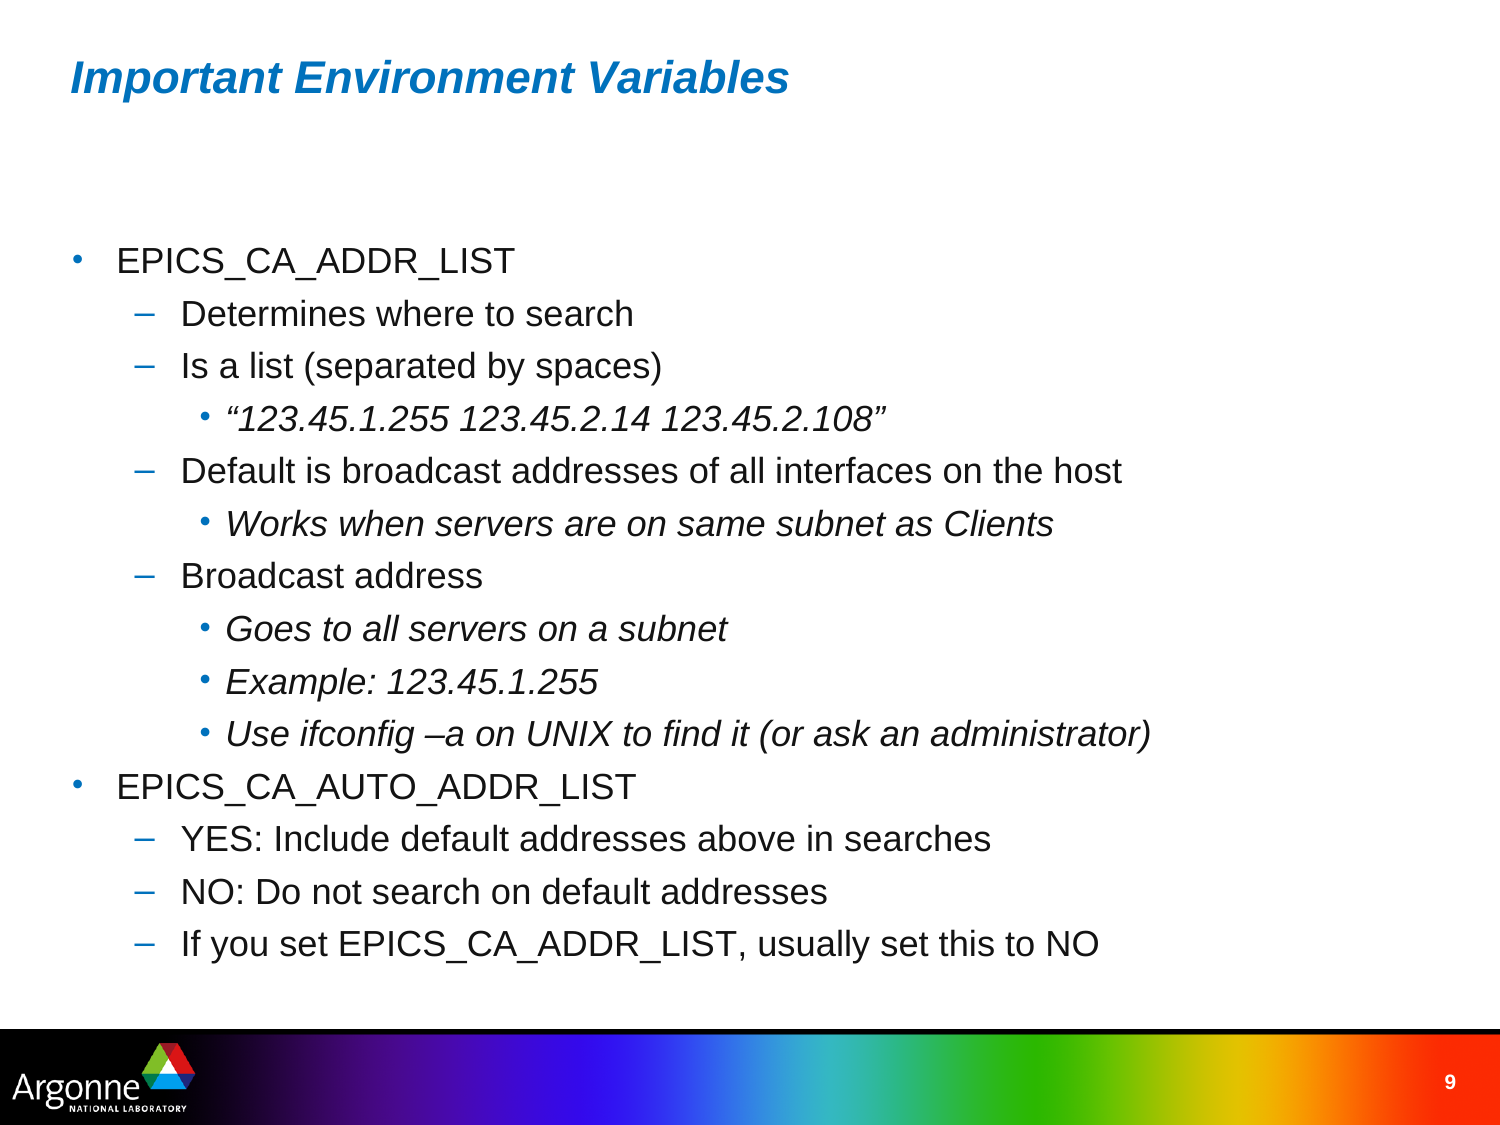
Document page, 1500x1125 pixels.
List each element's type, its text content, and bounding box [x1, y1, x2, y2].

picture [0, 1029, 1500, 1125]
title Important Environment Variables [55, 54, 1361, 120]
list EPICS_CA_ADDR_LIST Determines where to search Is a list (separated by spaces) “123.45.1.255 123.45.2.14 123.45.2.108” Default is broadcast addresses of all interfaces on the host Works when servers are on same subnet as Clients Broadcast address Goes to all servers on a subnet Example: 123.45.1.255 Use ifconfig –a on UNIX to find it (or ask an administrator) EPICS_CA_AUTO_ADDR_LIST YES: Include default addresses above in searches NO: Do not search on default addresses If you set EPICS_CA_ADDR_LIST, usually set this to NO [56, 229, 1359, 973]
